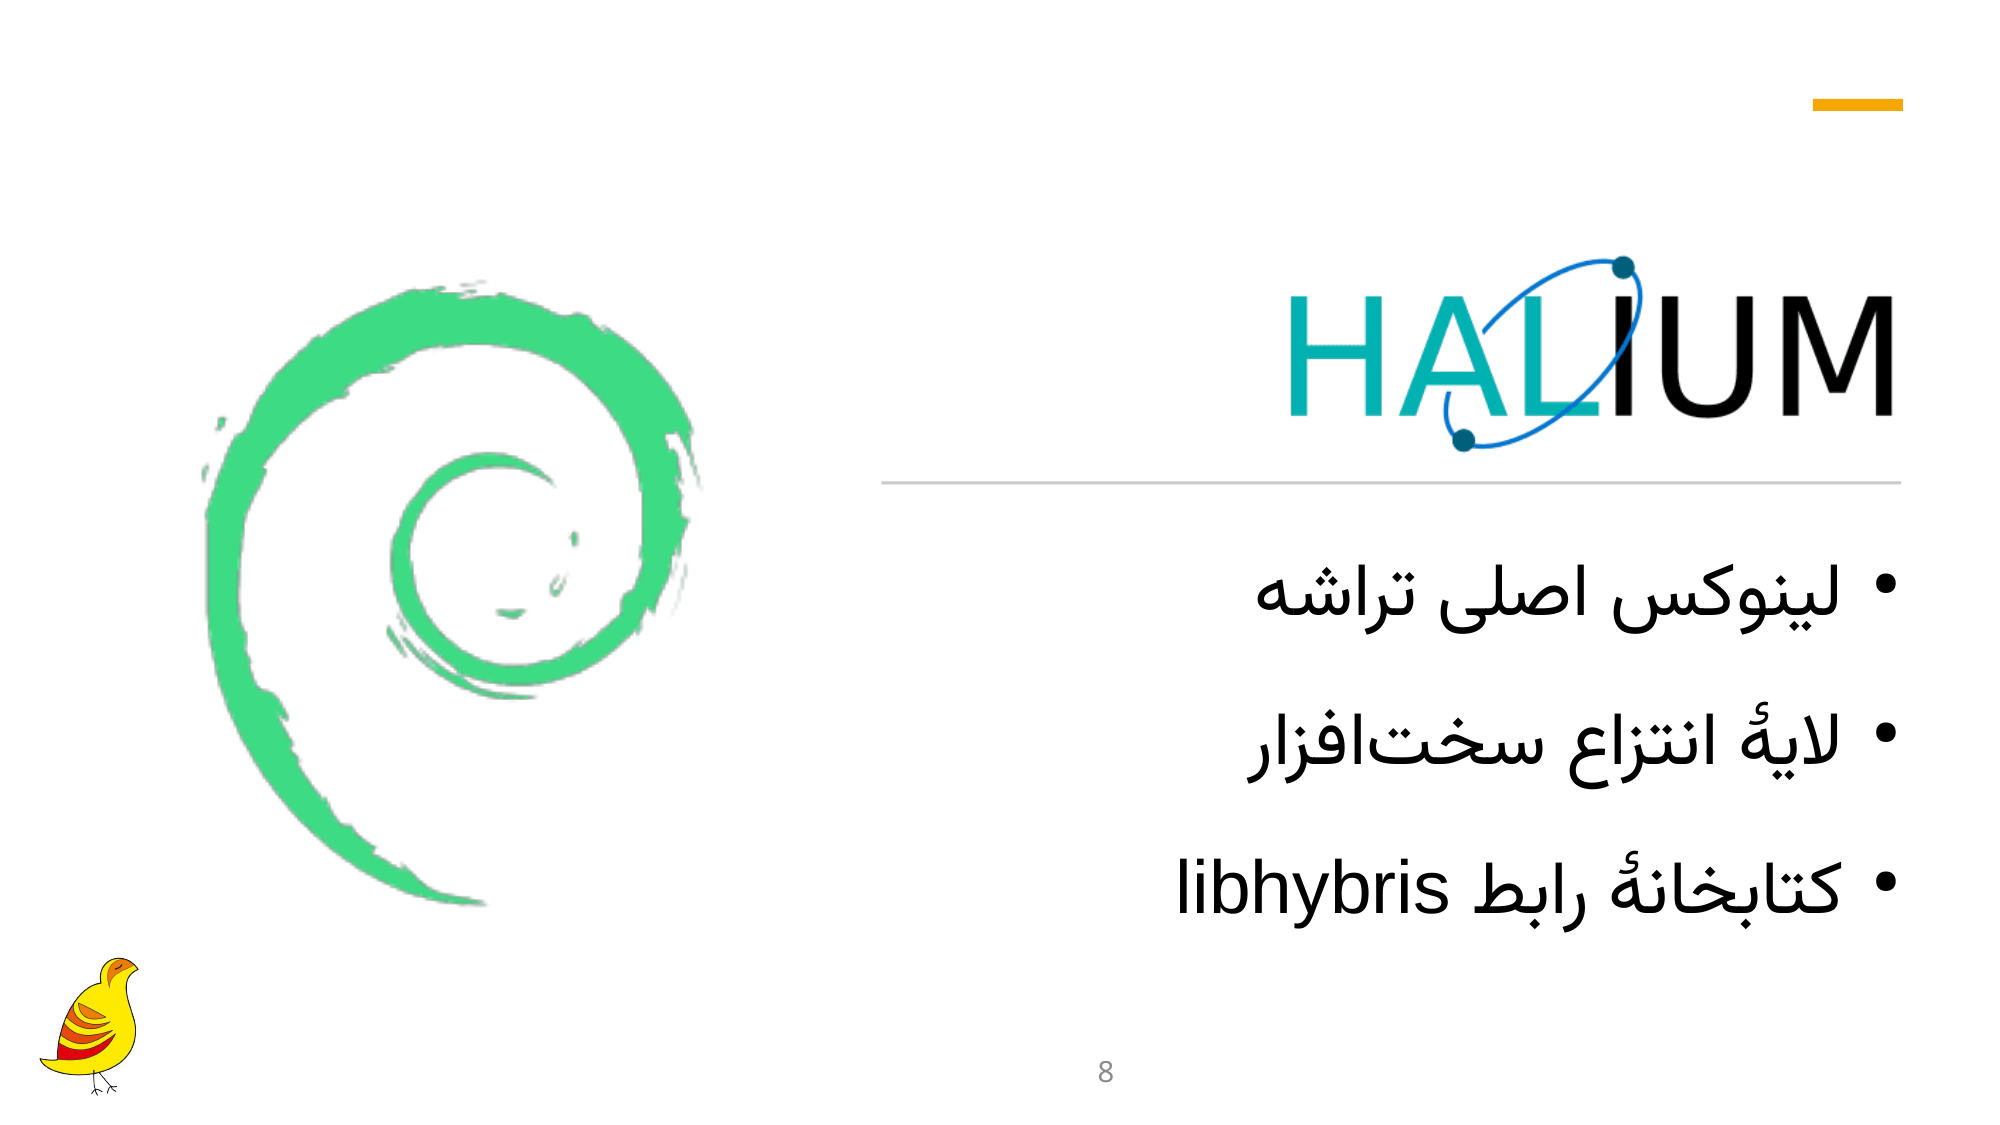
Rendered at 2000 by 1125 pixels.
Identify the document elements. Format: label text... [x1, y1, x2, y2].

picture [17, 945, 183, 1111]
list لینوکس اصلی تراشه لایهٔ انتزاع سخت‌افزار کتابخانهٔ رابط libhybris [868, 540, 1900, 975]
picture [130, 275, 768, 914]
picture [1202, 217, 1910, 473]
